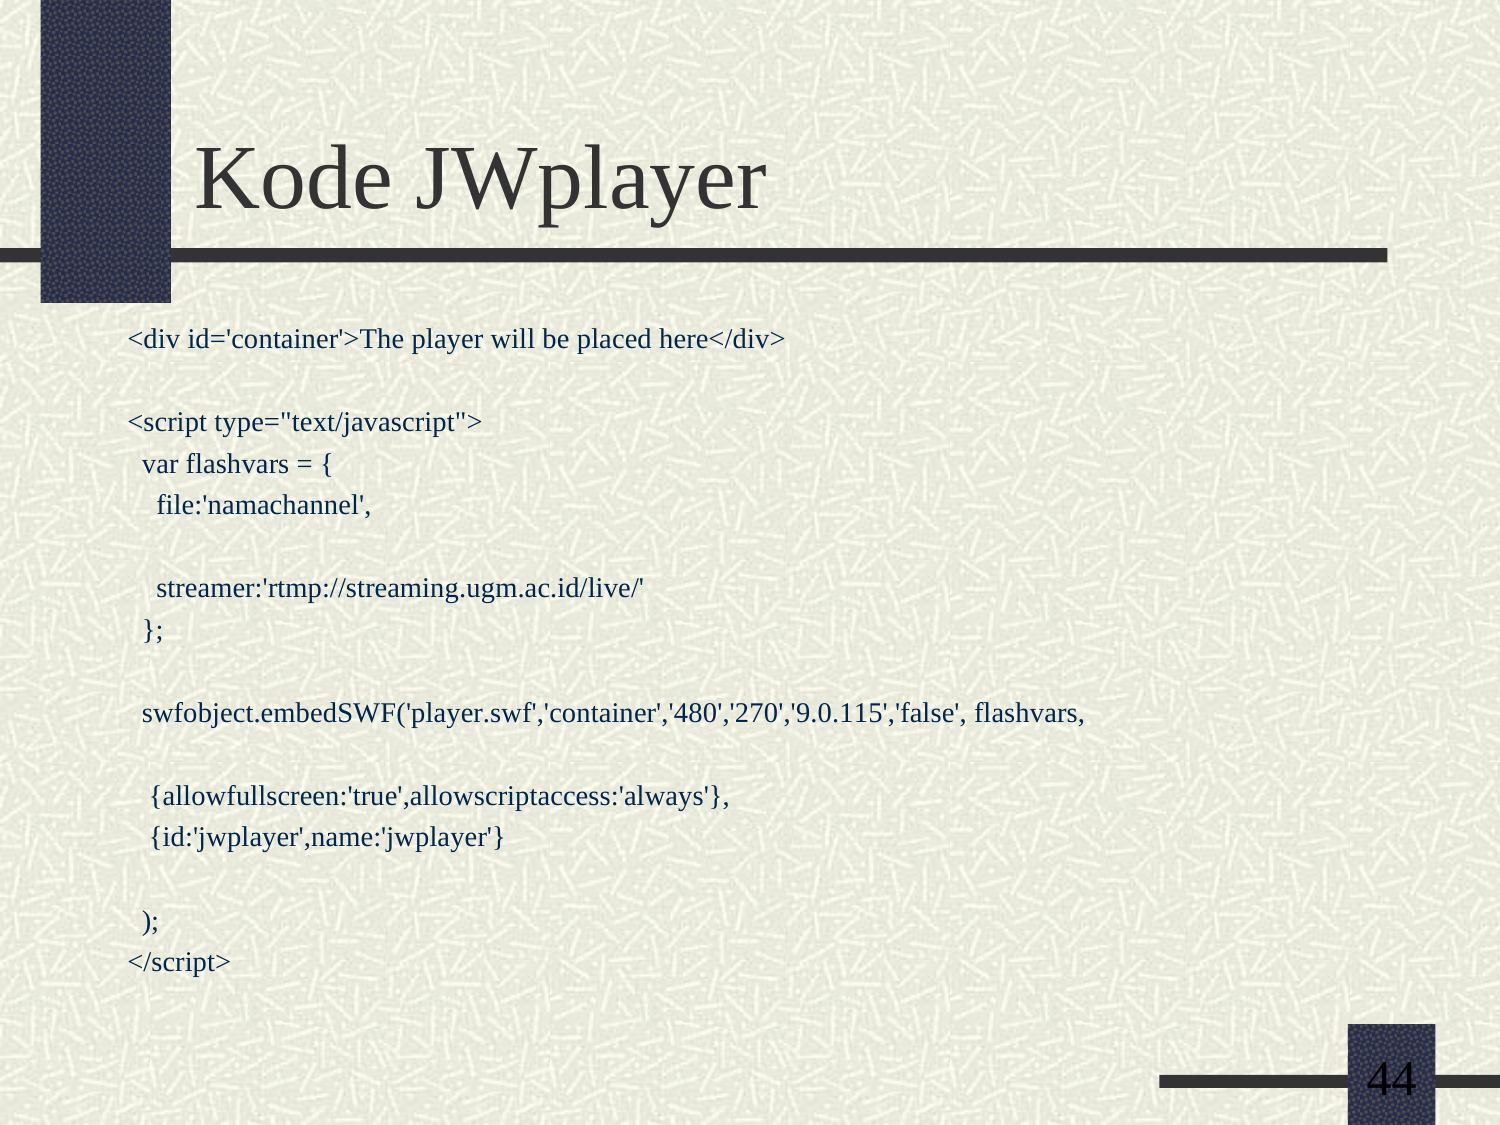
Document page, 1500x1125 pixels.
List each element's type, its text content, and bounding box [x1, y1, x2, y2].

title Kode JWplayer [179, 46, 1455, 235]
list <div id='container'>The player will be placed here</div> <script type="text/javascript"> var flashvars = { file:'namachannel', streamer:'rtmp://streaming.ugm.ac.id/live/' }; swfobject.embedSWF('player.swf','container','480','270','9.0.115','false', flashvars, {allowfullscreen:'true',allowscriptaccess:'always'}, {id:'jwplayer',name:'jwplayer'} ); </script> [112, 312, 1388, 1000]
picture [0, 0, 1500, 1125]
